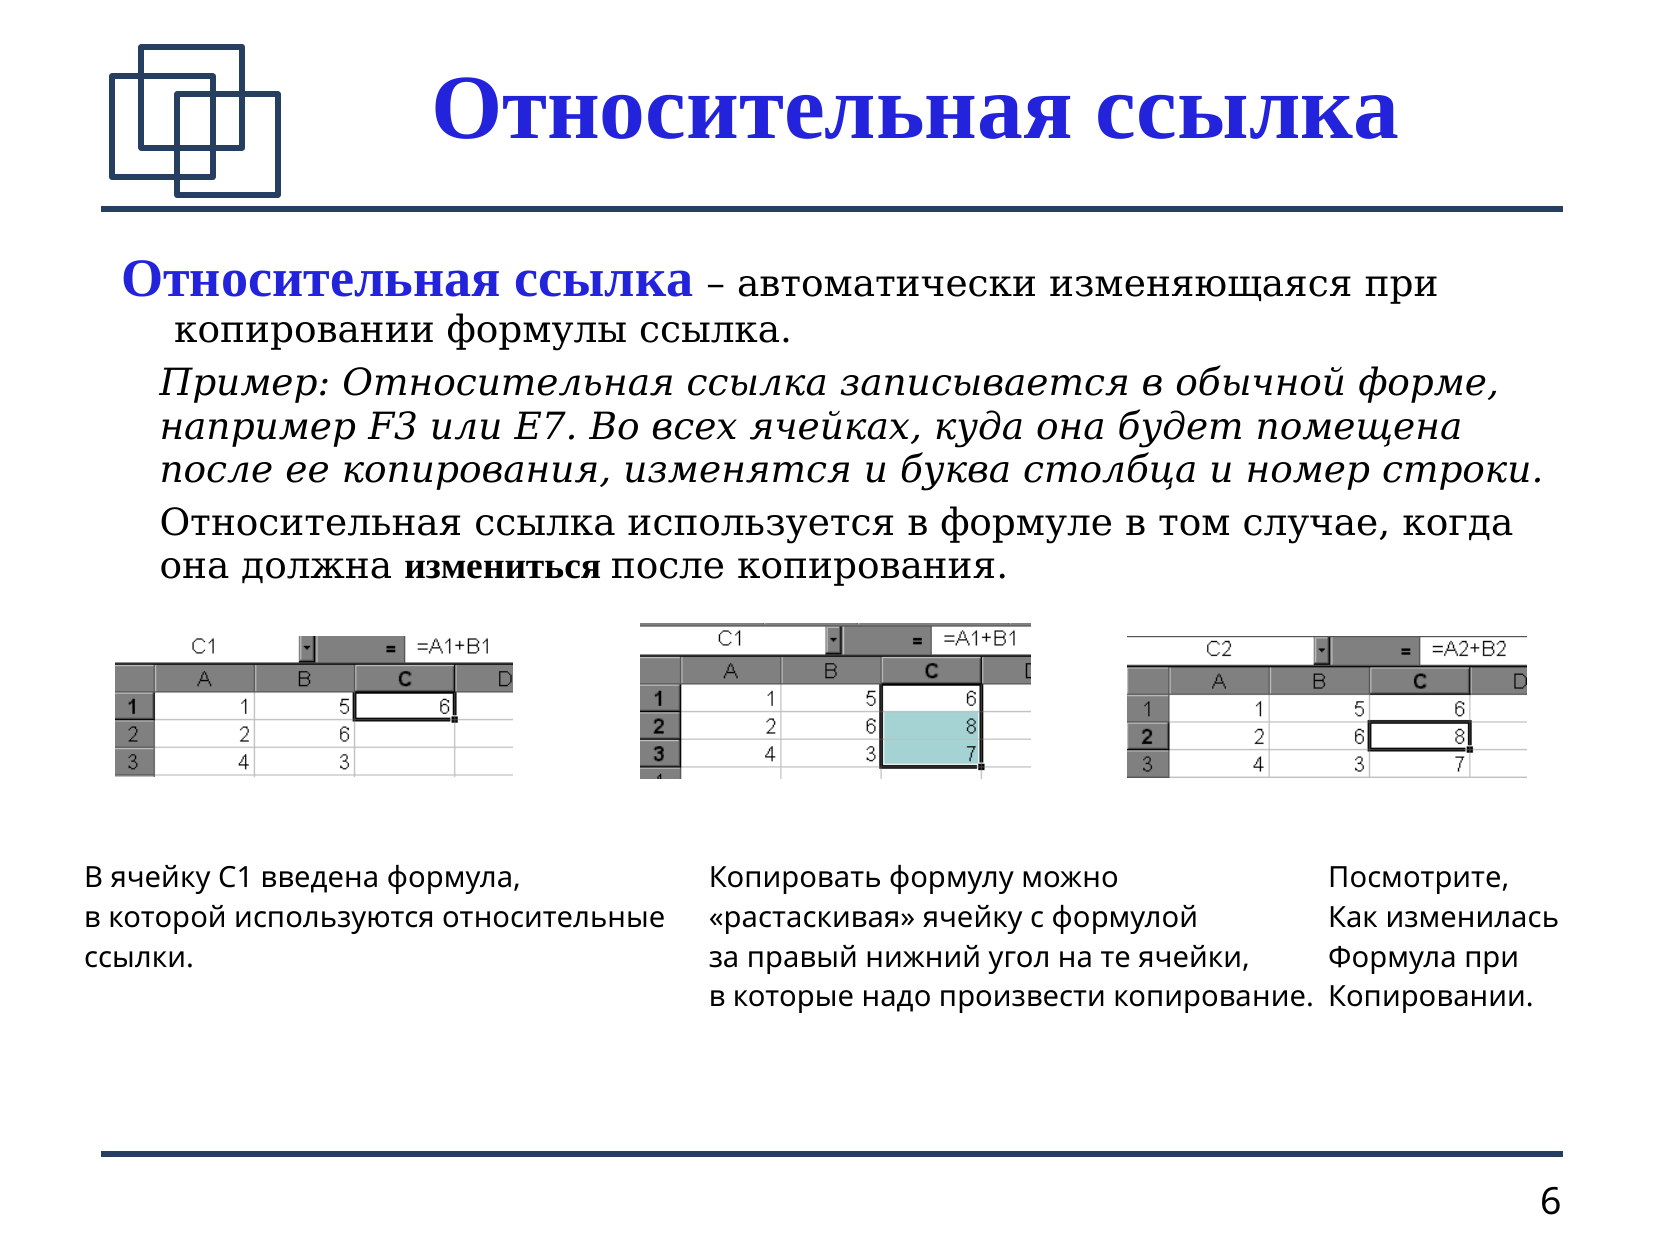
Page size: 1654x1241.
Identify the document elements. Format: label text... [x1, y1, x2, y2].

chart [115, 636, 513, 777]
list Относительная ссылка – автоматически изменяющаяся при копировании формулы ссылка. Пример: Относительная ссылка записывается в обычной форме, например F3 или E7. Во всех ячейках, куда она будет помещена после ее копирования, изменятся и буква столбца и номер строки. Относительная ссылка используется в формуле в том случае, когда она должна измениться после копирования. [88, 240, 1565, 916]
text_box Относительная ссылка [413, 56, 1506, 159]
chart [640, 623, 1031, 779]
text_box Посмотрите, Как изменилась Формула при Копировании. [1313, 848, 1574, 1024]
chart [1127, 636, 1527, 778]
text_box В ячейку С1 введена формула, в которой используются относительные ссылки. [69, 848, 681, 984]
text_box Копировать формулу можно «растаскивая» ячейку с формулой за правый нижний угол на те ячейки, в которые надо произвести копирование. [694, 848, 1313, 1024]
